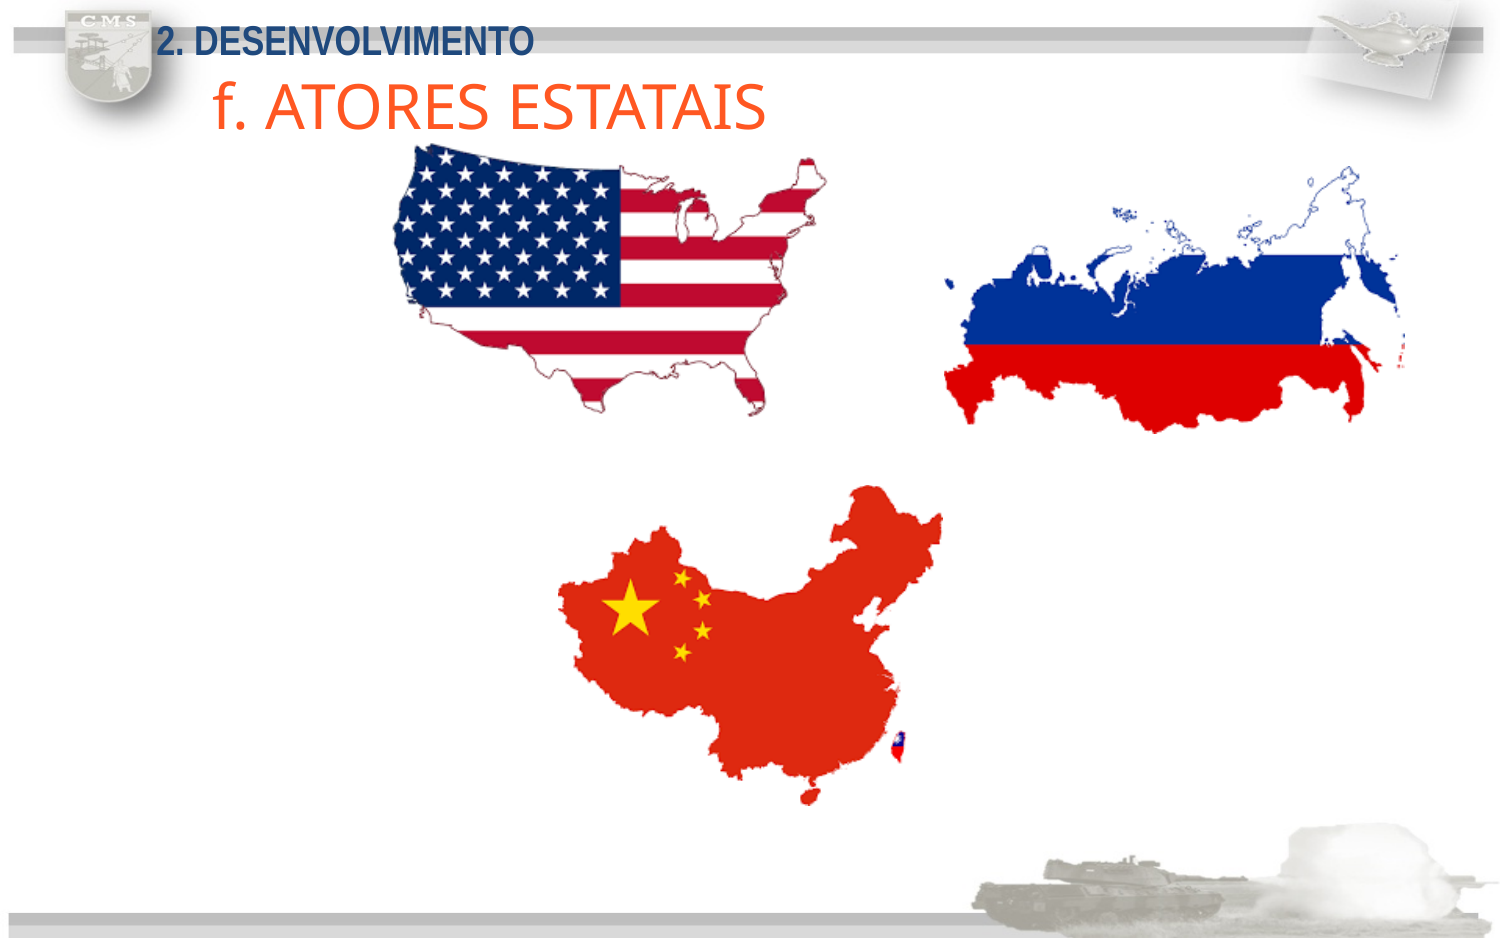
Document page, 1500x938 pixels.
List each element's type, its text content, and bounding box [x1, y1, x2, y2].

text_box 2. DESENVOLVIMENTO [141, 6, 1483, 72]
picture [0, 0, 1500, 938]
text_box f. ATORES ESTATAIS [197, 59, 901, 148]
